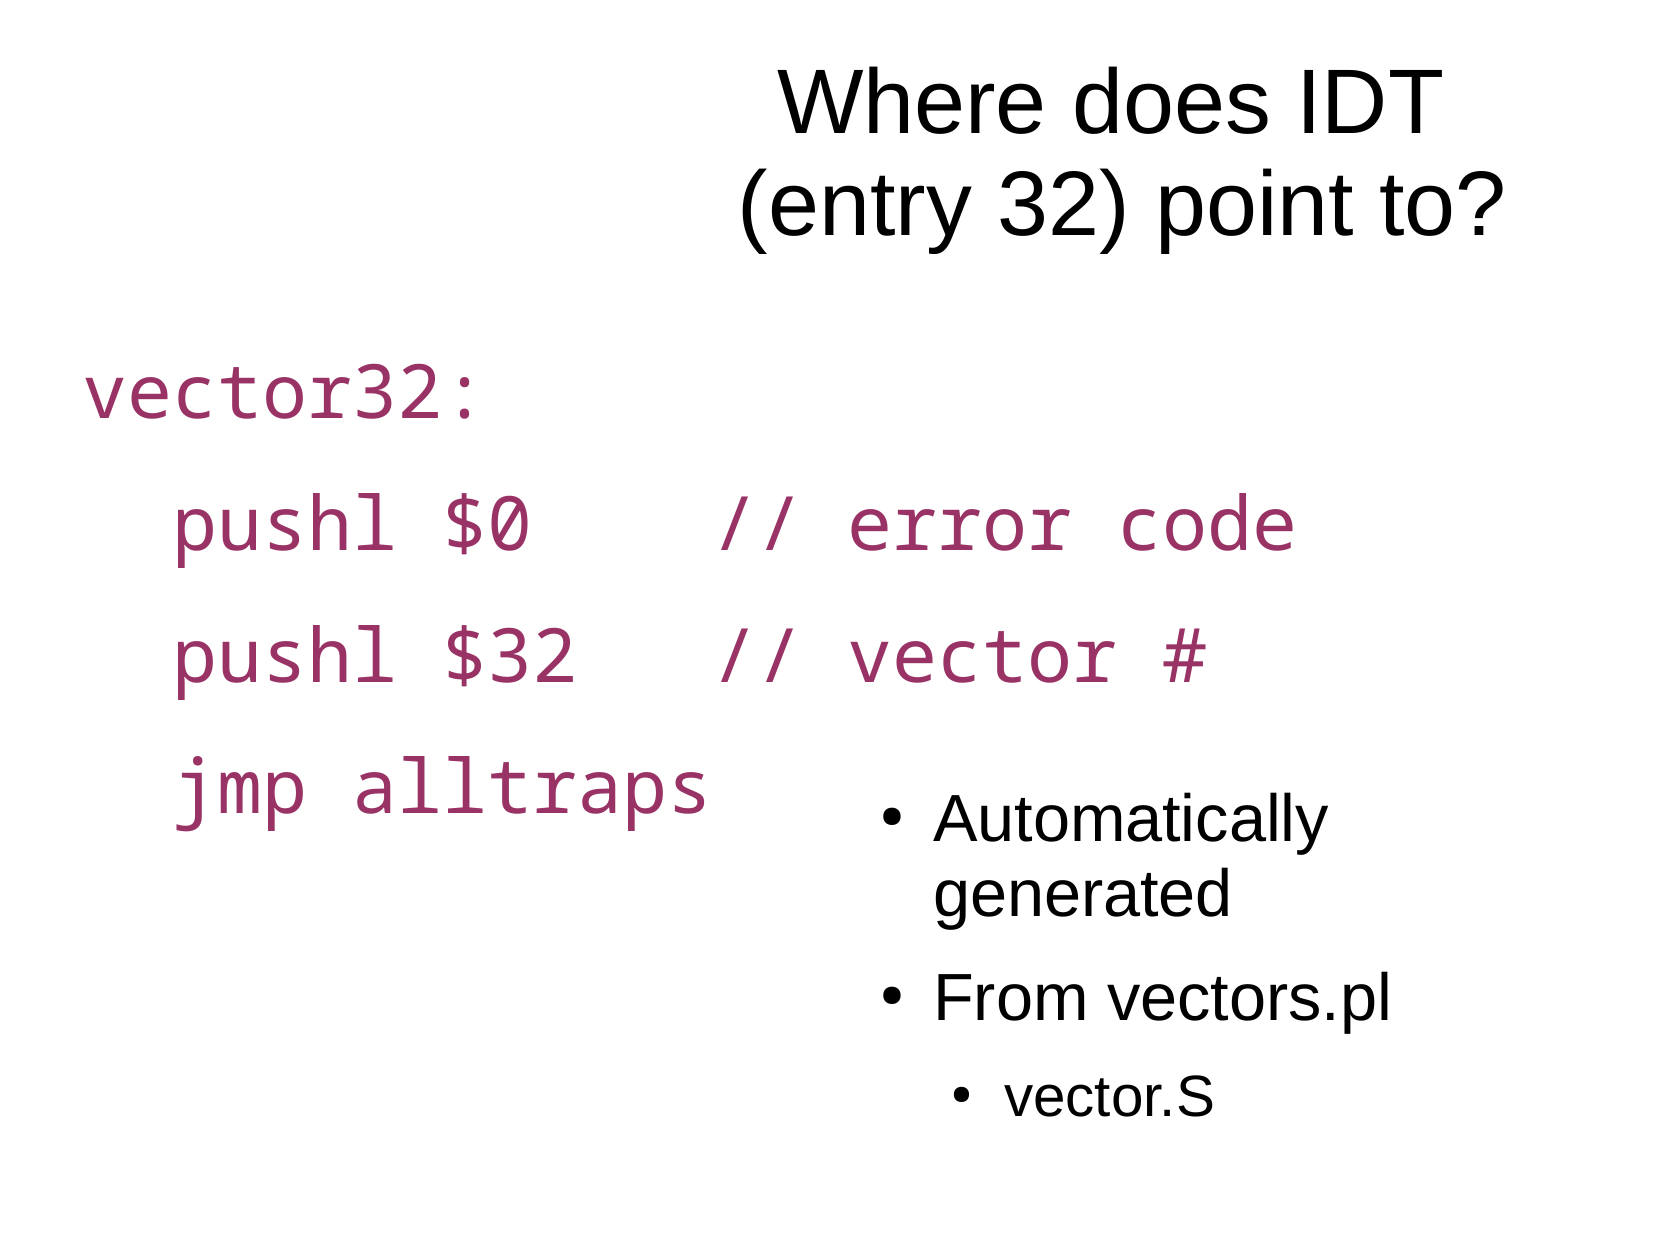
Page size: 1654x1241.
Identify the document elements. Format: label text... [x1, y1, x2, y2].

list vector32: pushl $0 // error code pushl $32 // vector # jmp alltraps [82, 75, 1571, 1163]
list Automatically generated From vectors.pl vector.S [862, 780, 1589, 1201]
title Where does IDT (entry 32) point to? [675, 49, 1571, 257]
